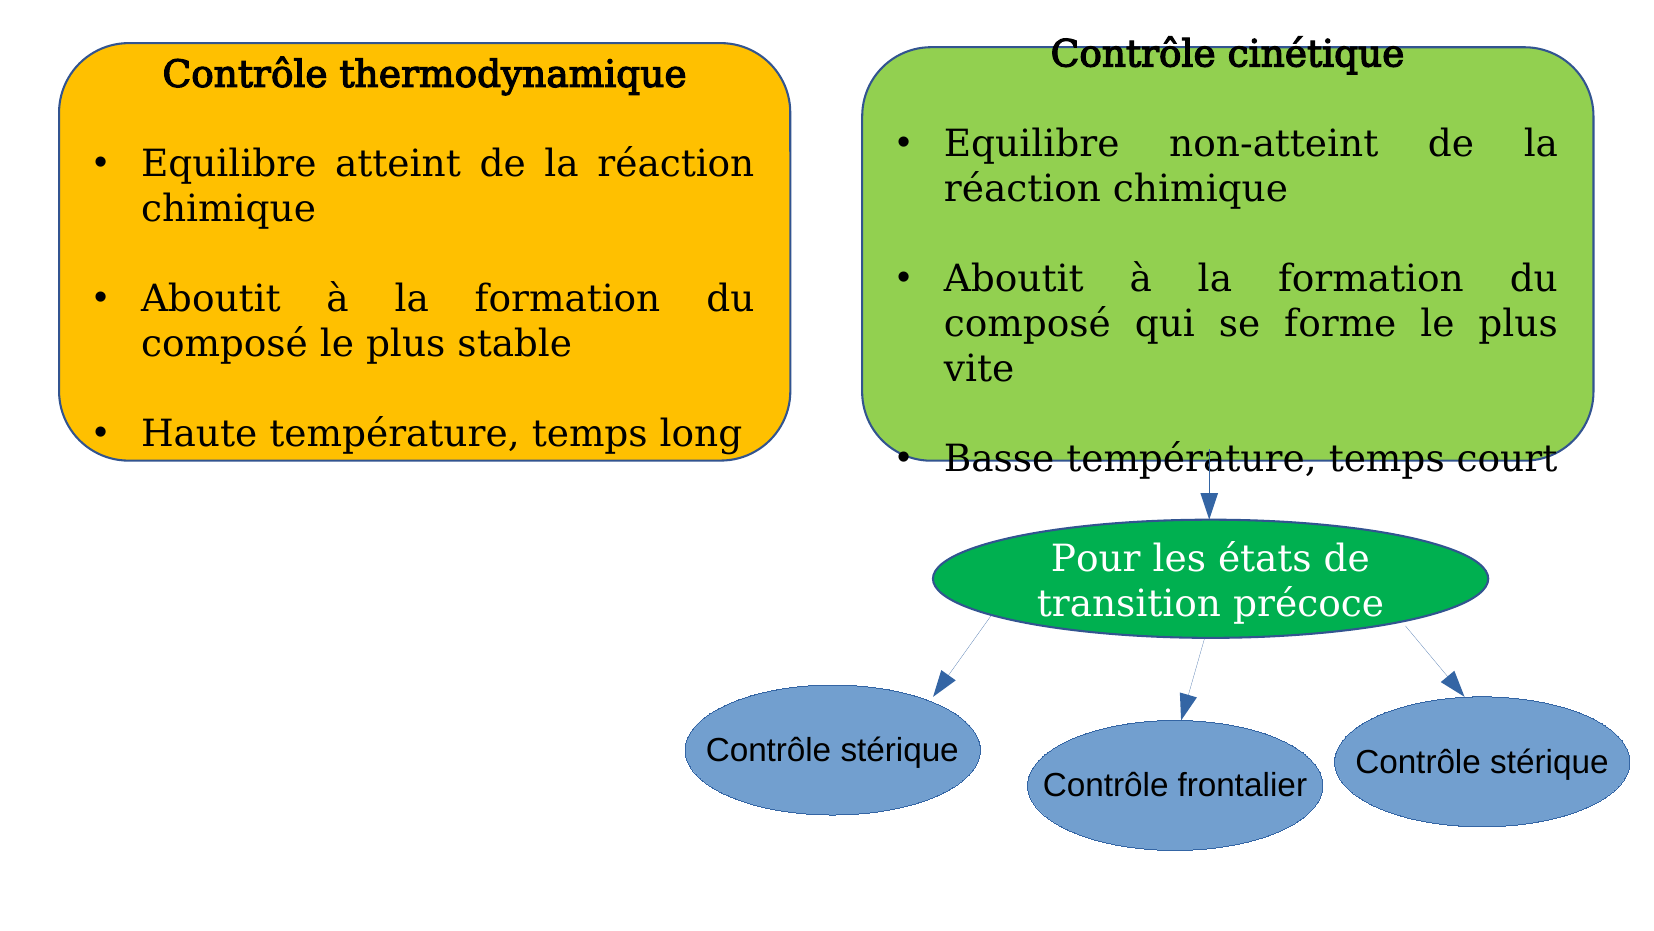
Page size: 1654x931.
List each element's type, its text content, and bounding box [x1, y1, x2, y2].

text_box Contrôle frontalier [1027, 720, 1323, 851]
text_box Contrôle cinétique Equilibre non-atteint de la réaction chimique Aboutit à la formation du composé qui se forme le plus vite Basse température, temps court [862, 47, 1594, 461]
text_box Pour les états de transition précoce [932, 519, 1489, 638]
text_box Contrôle stérique [1334, 696, 1630, 827]
text_box Contrôle thermodynamique Equilibre atteint de la réaction chimique Aboutit à la formation du composé le plus stable Haute température, temps long [59, 43, 791, 461]
text_box Contrôle stérique [685, 685, 981, 816]
